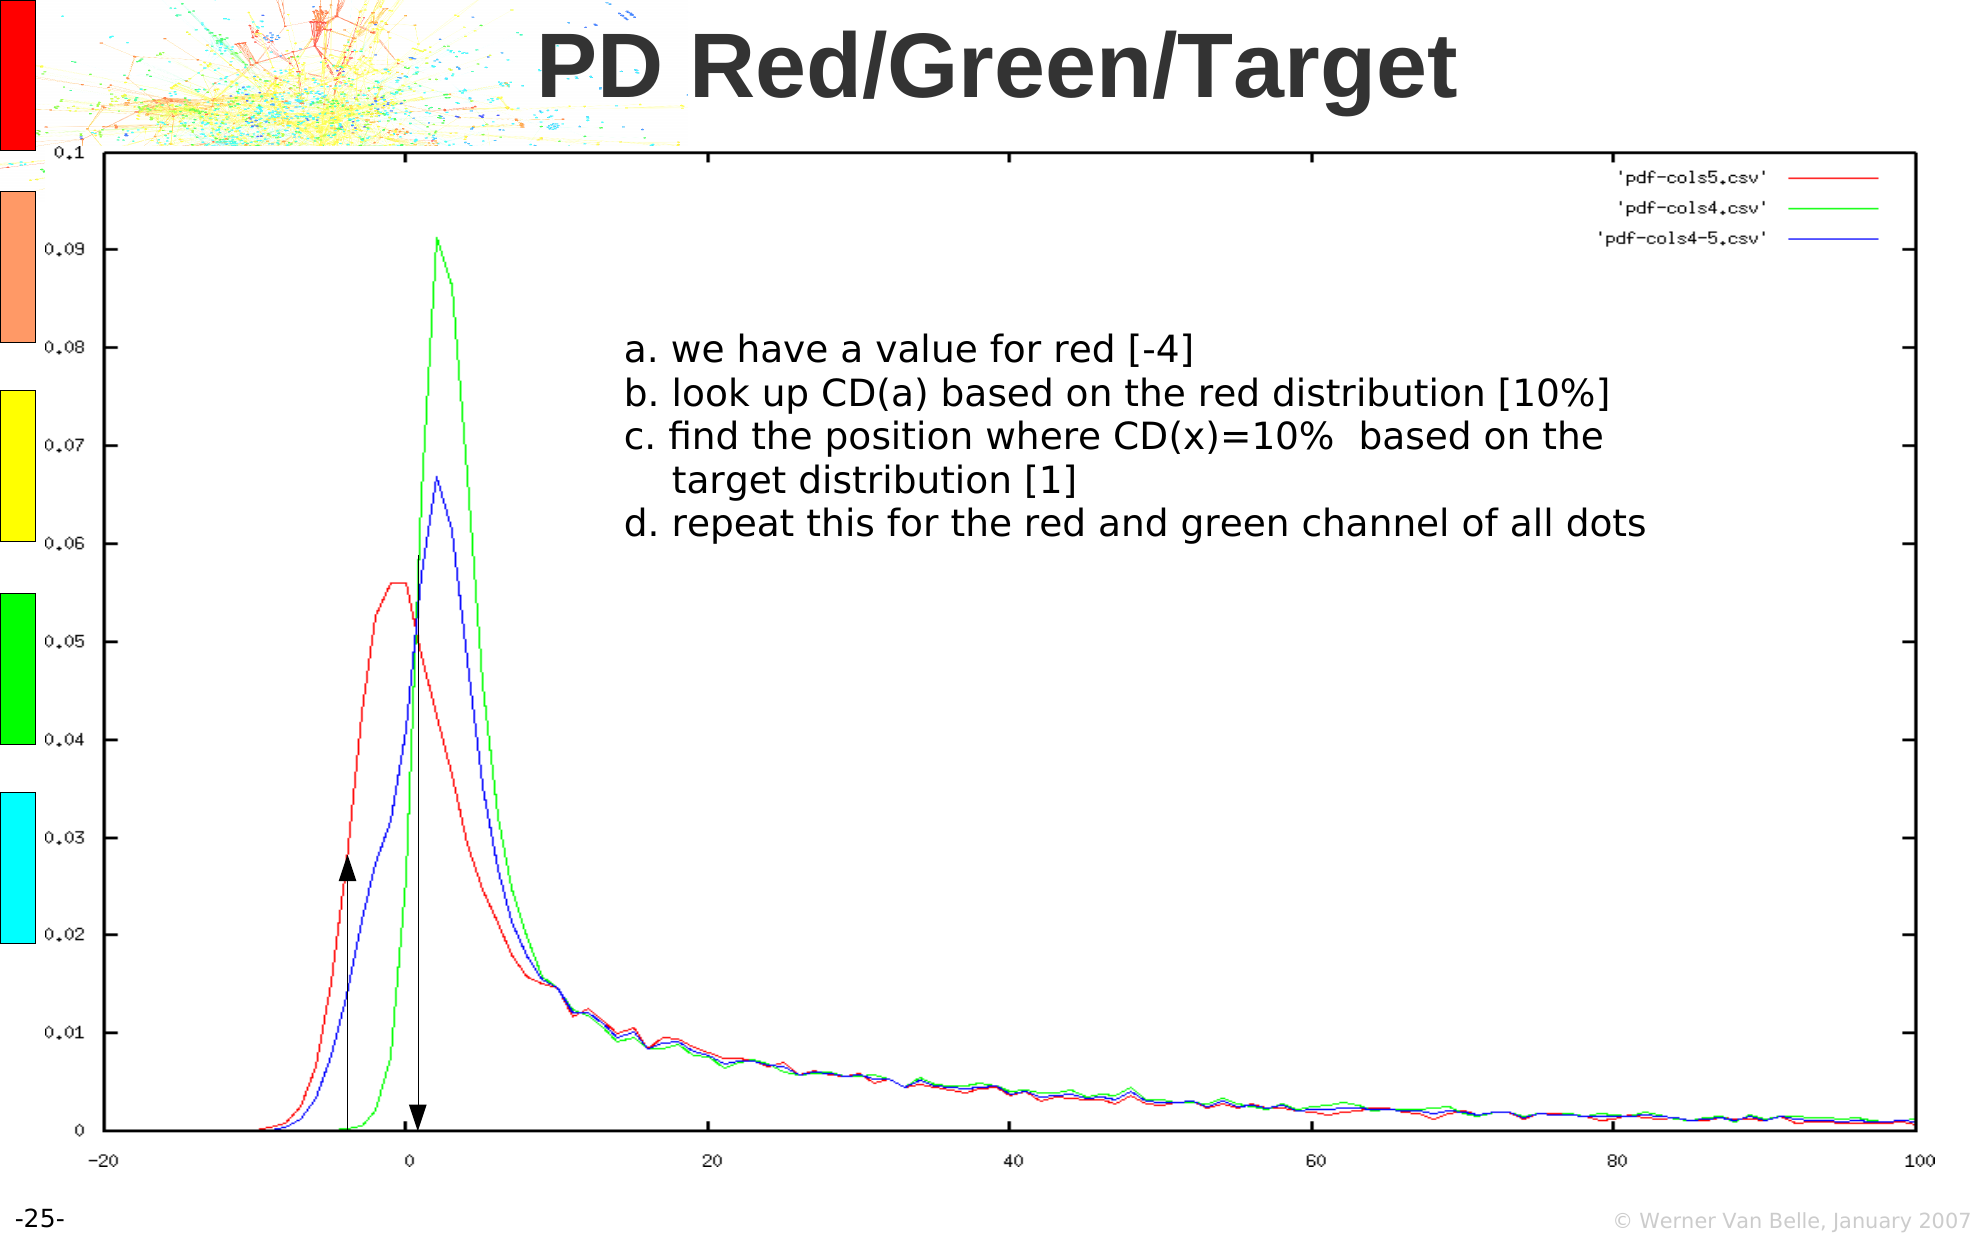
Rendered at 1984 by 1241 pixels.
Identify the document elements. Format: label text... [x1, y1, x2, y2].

title PD Red/Green/Target [150, 0, 1845, 133]
picture [45, 146, 1935, 1167]
title Gene Expression [0, 0, 688, 203]
text_box a. we have a value for red [-4] b. look up CD(a) based on the red distribution [10%] c. find the position where CD(x)=10% based on the target distribution [1] d. repeat this for the red and green channel of all dots [609, 320, 1847, 554]
